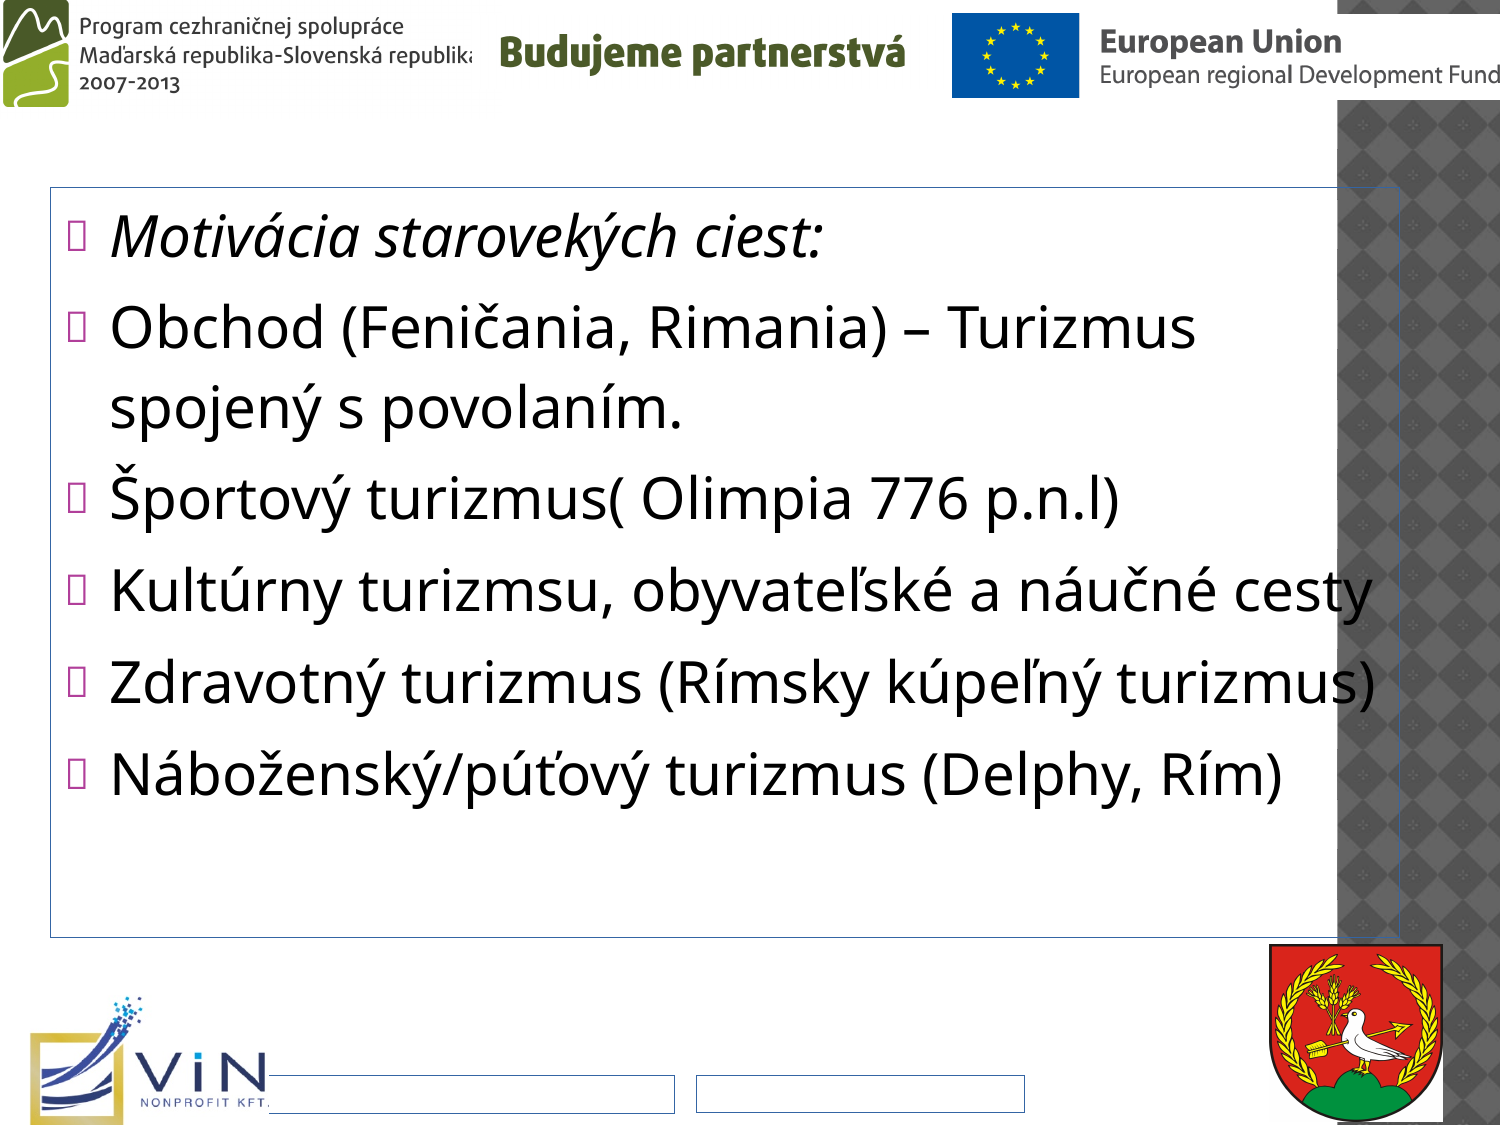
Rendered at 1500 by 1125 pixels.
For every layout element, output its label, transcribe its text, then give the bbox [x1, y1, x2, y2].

list Motivácia starovekých ciest: Obchod (Feničania, Rimania) – Turizmus spojený s povolaním. Športový turizmus( Olimpia 776 p.n.l) Kultúrny turizmsu, obyvateľské a náučné cesty Zdravotný turizmus (Rímsky kúpeľný turizmus) Náboženský/púťový turizmus (Delphy, Rím) [50, 187, 1400, 938]
picture [952, 0, 1500, 1125]
picture [0, 0, 944, 119]
picture [7, 995, 269, 1125]
